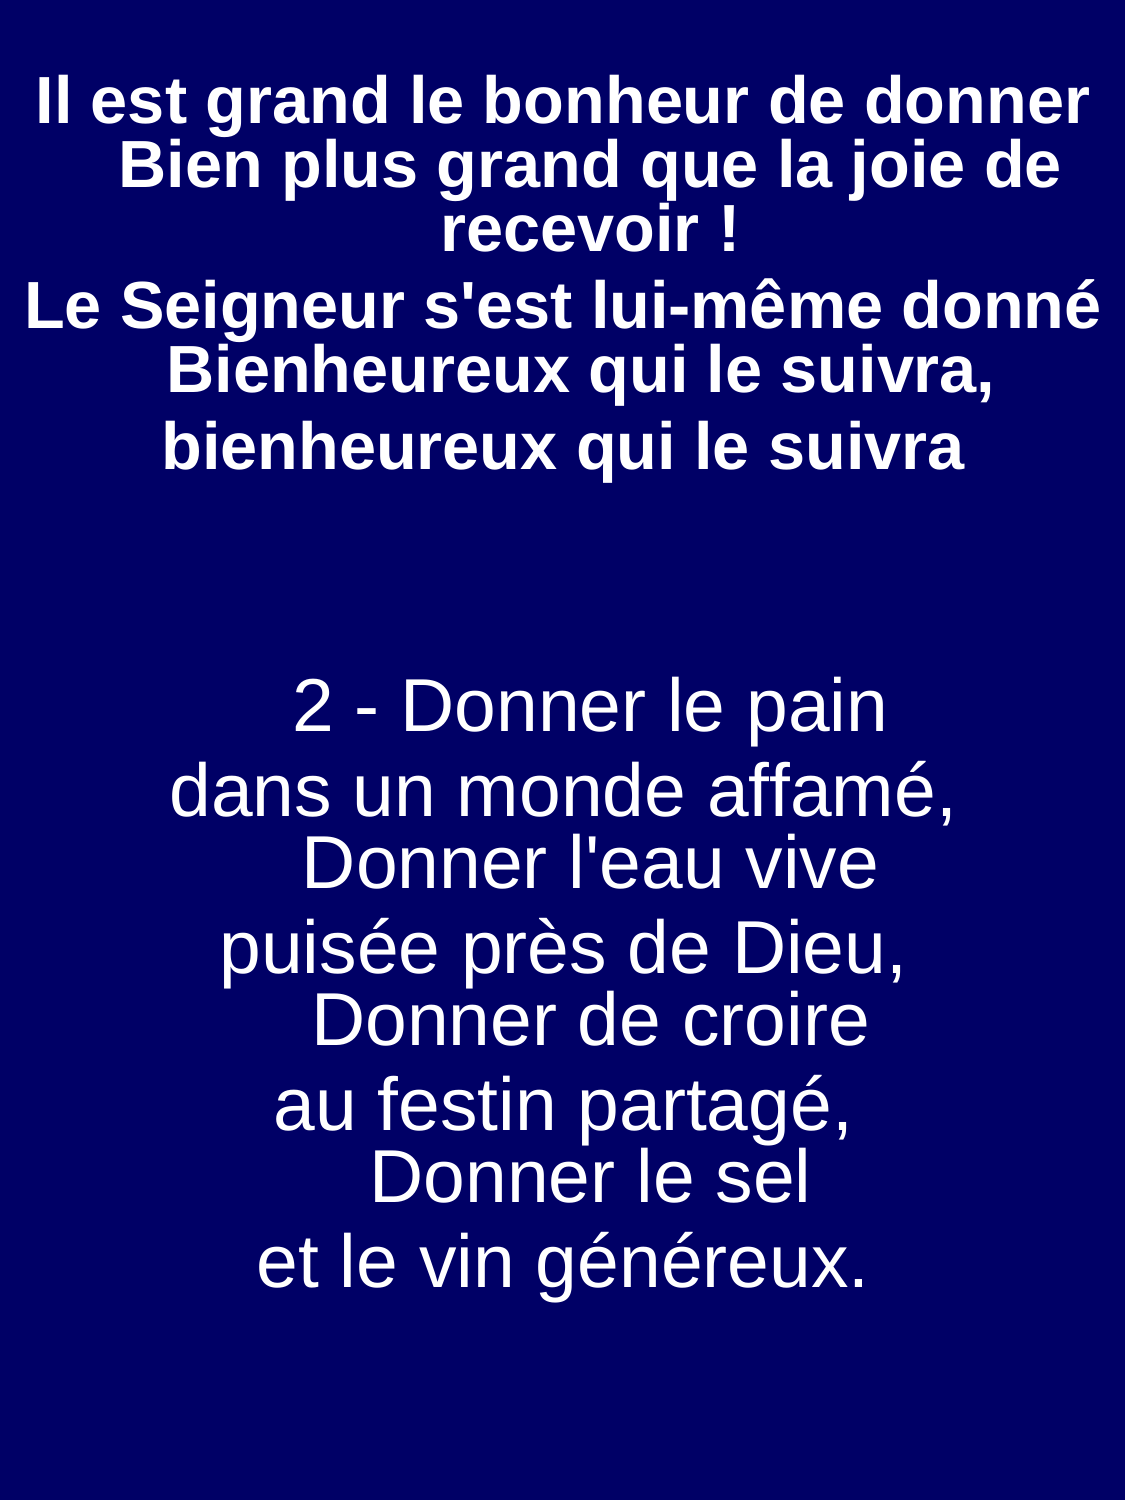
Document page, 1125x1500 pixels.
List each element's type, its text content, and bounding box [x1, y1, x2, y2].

text_box Il est grand le bonheur de donner Bien plus grand que la joie de recevoir ! Le Seigneur s'est lui-même donné Bienheureux qui le suivra, bienheureux qui le suivra 2 - Donner le pain dans un monde affamé, Donner l'eau vive puisée près de Dieu, Donner de croire au festin partagé, Donner le sel et le vin généreux. [0, 64, 1125, 1241]
